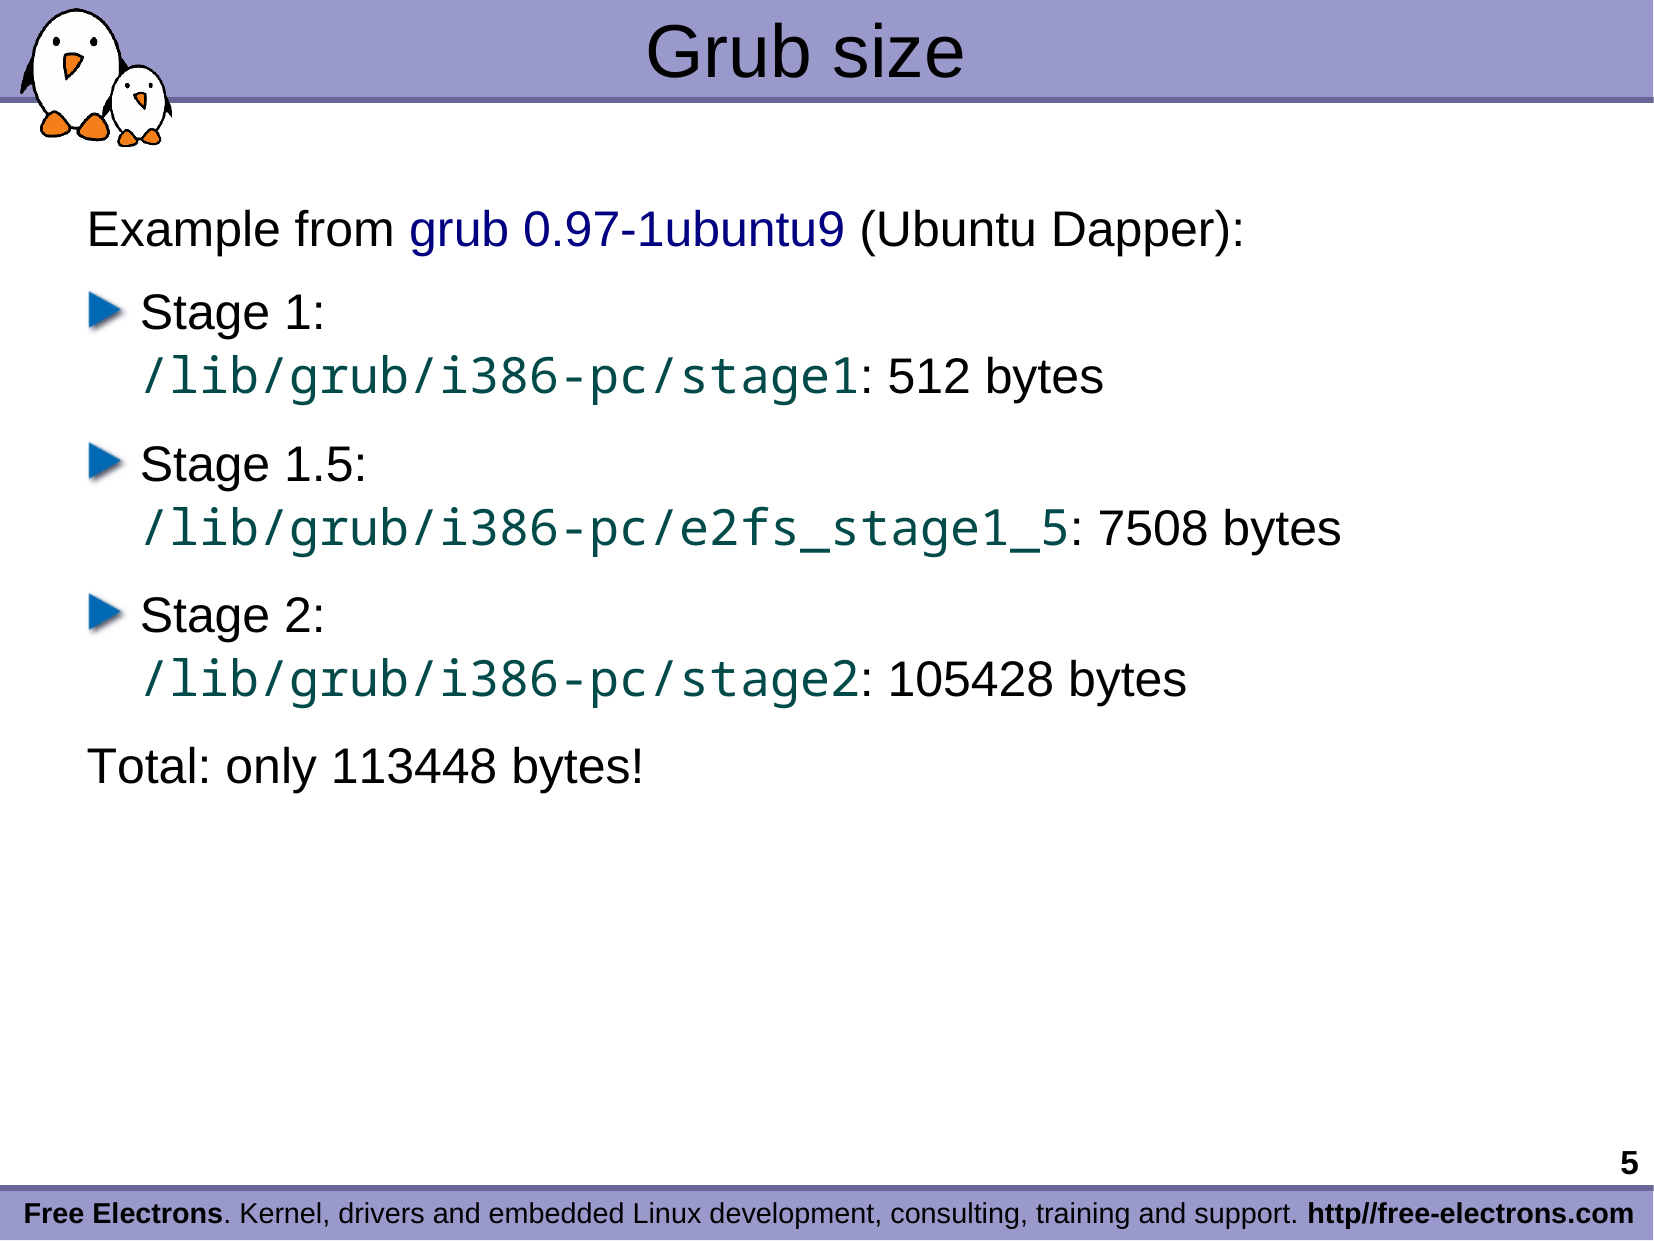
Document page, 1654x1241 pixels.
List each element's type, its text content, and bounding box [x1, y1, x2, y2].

list Example from grub 0.97-1ubuntu9 (Ubuntu Dapper): Stage 1: /lib/grub/i386-pc/stage1: 512 bytes Stage 1.5: /lib/grub/i386-pc/e2fs_stage1_5: 7508 bytes Stage 2: /lib/grub/i386-pc/stage2: 105428 bytes Total: only 113448 bytes! [68, 201, 1592, 1118]
title Grub size [60, 0, 1551, 104]
picture [20, 8, 172, 147]
